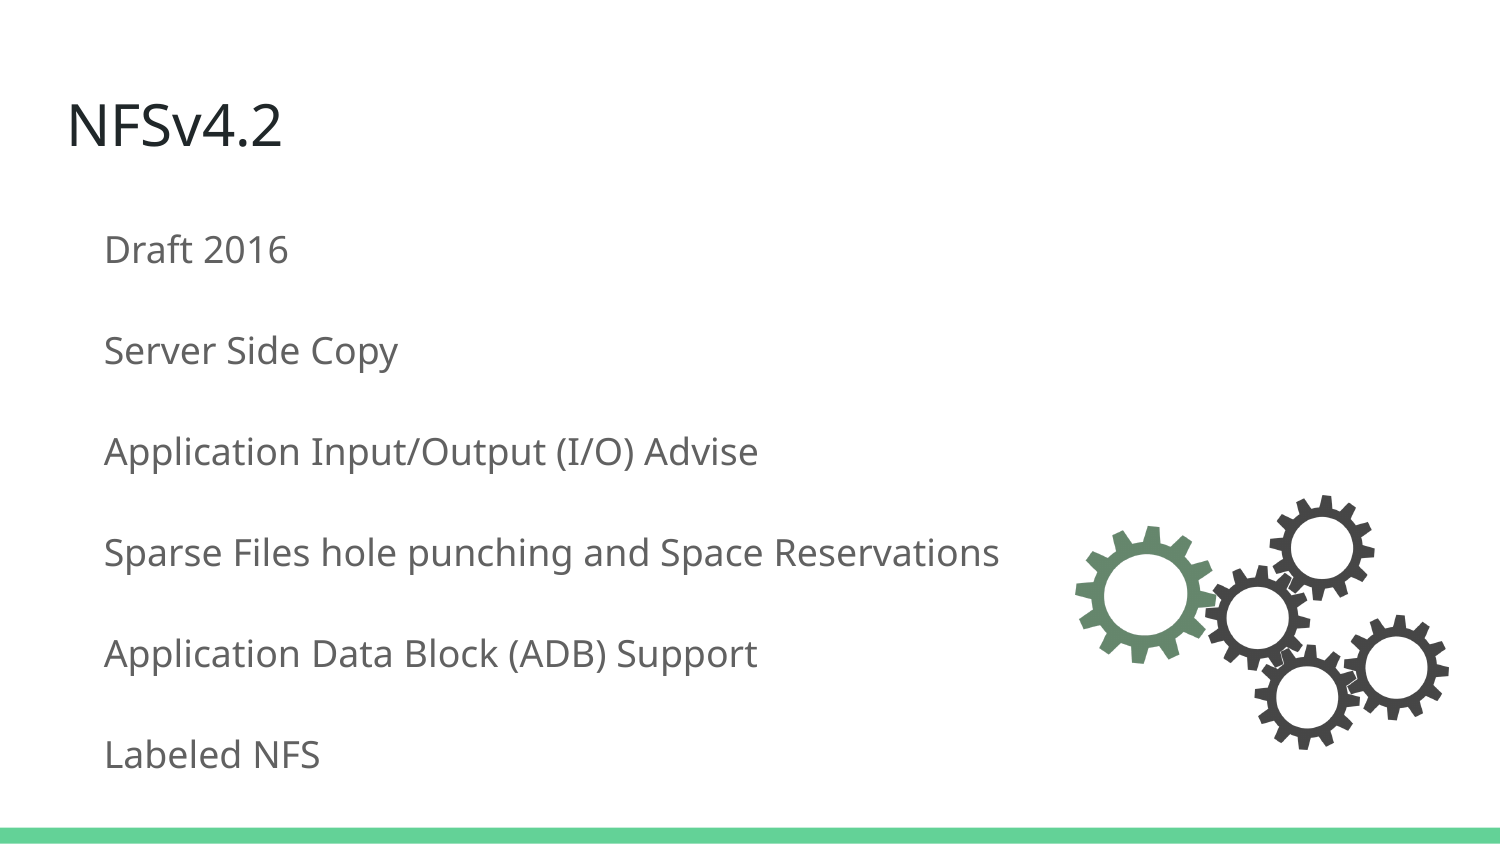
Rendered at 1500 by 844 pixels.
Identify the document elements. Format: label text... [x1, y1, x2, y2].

title NFSv4.2 [51, 72, 1449, 167]
list Draft 2016 Server Side Copy Application Input/Output (I/O) Advise Sparse Files hole punching and Space Reservations Application Data Block (ADB) Support Labeled NFS [51, 189, 1449, 750]
picture [1075, 495, 1449, 750]
